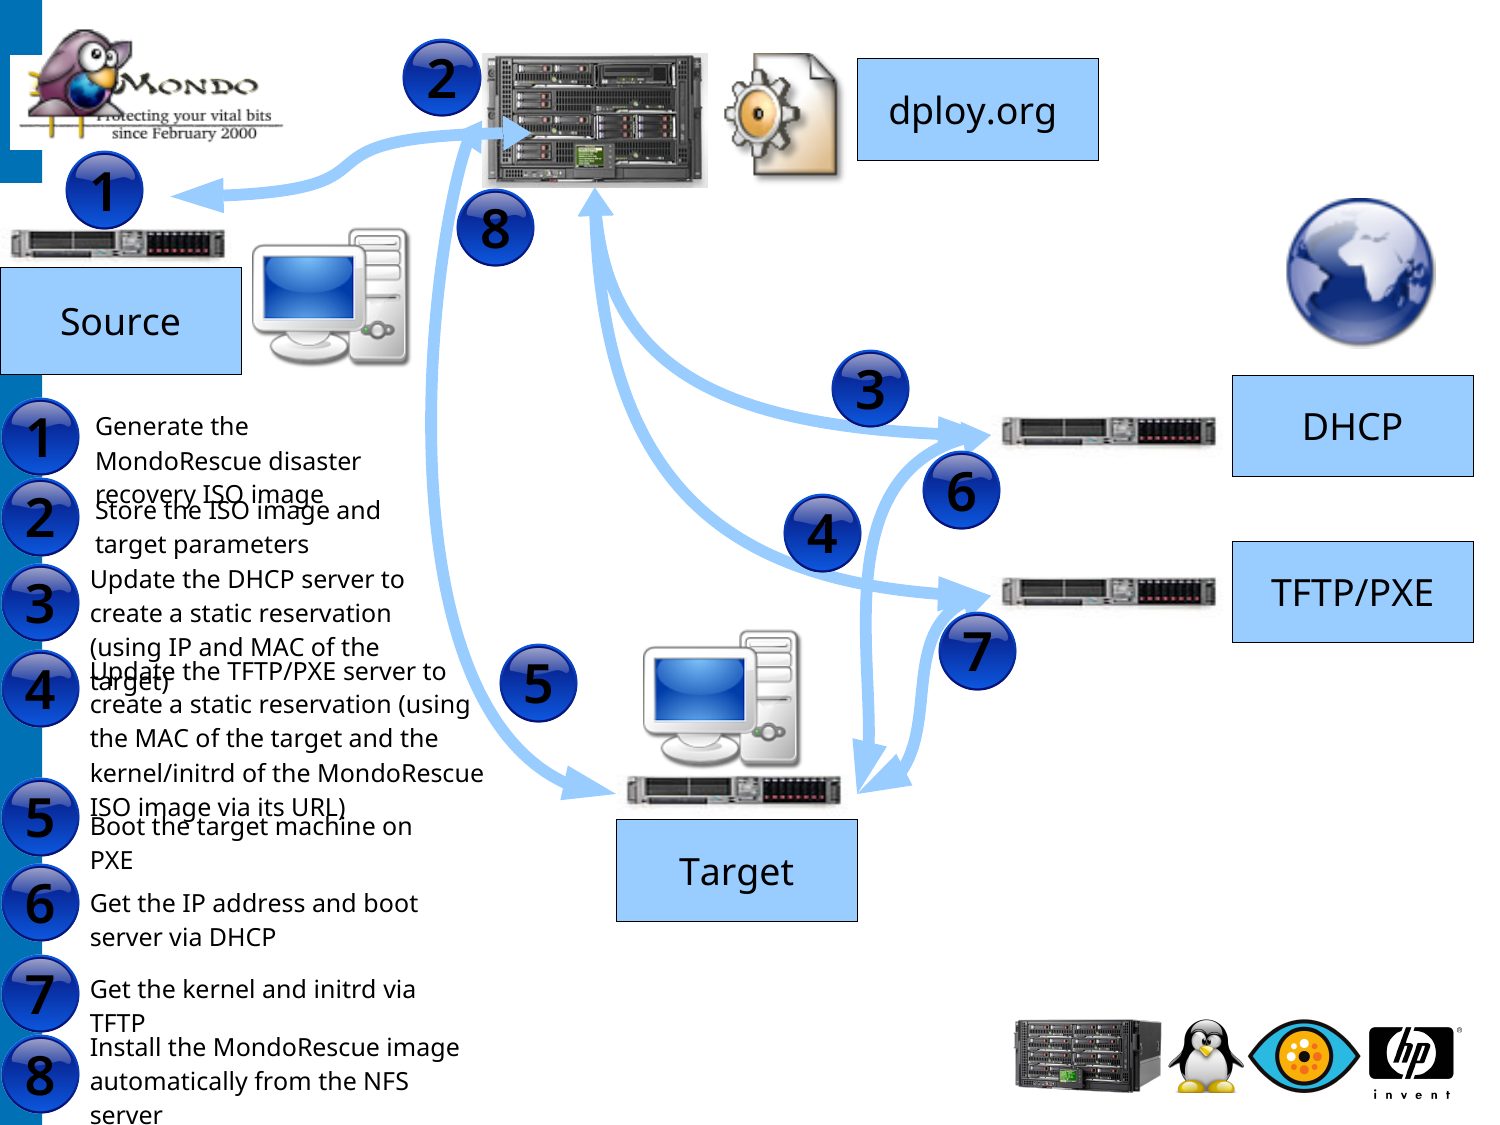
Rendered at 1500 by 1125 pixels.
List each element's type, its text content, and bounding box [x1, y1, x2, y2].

picture [1285, 198, 1436, 349]
text_box DHCP [1232, 375, 1474, 477]
text_box Generate the MondoRescue disaster recovery ISO image [80, 401, 429, 485]
picture [830, 348, 911, 429]
picture [782, 492, 863, 574]
picture [1012, 1018, 1362, 1094]
text_box Update the DHCP server to create a static reservation (using IP and MAC of the target) [75, 554, 477, 645]
picture [0, 953, 81, 1115]
picture [921, 374, 1233, 531]
text_box Boot the target machine on PXE [75, 801, 477, 875]
text_box Update the TFTP/PXE server to create a static reservation (using the MAC of the target and the kernel/initrd of the MondoRescue ISO image via its URL) [75, 645, 509, 837]
picture [937, 535, 1233, 692]
picture [0, 396, 81, 558]
text_box Install the MondoRescue image automatically from the NFS server [75, 1022, 477, 1125]
text_box Source [0, 267, 242, 375]
picture [401, 37, 708, 268]
picture [498, 642, 579, 724]
picture [0, 648, 75, 729]
picture [616, 616, 858, 819]
picture [0, 862, 81, 943]
picture [251, 214, 413, 375]
text_box Store the ISO image and target parameters [80, 485, 429, 554]
text_box dploy.org [857, 58, 1099, 161]
picture [0, 776, 81, 858]
text_box TFTP/PXE [1232, 541, 1474, 643]
picture [723, 53, 847, 186]
text_box Get the kernel and initrd via TFTP [75, 964, 477, 1022]
picture [0, 0, 290, 267]
text_box Get the IP address and boot server via DHCP [75, 878, 477, 952]
text_box Target [616, 819, 858, 922]
picture [1369, 1027, 1462, 1100]
picture [0, 562, 75, 643]
